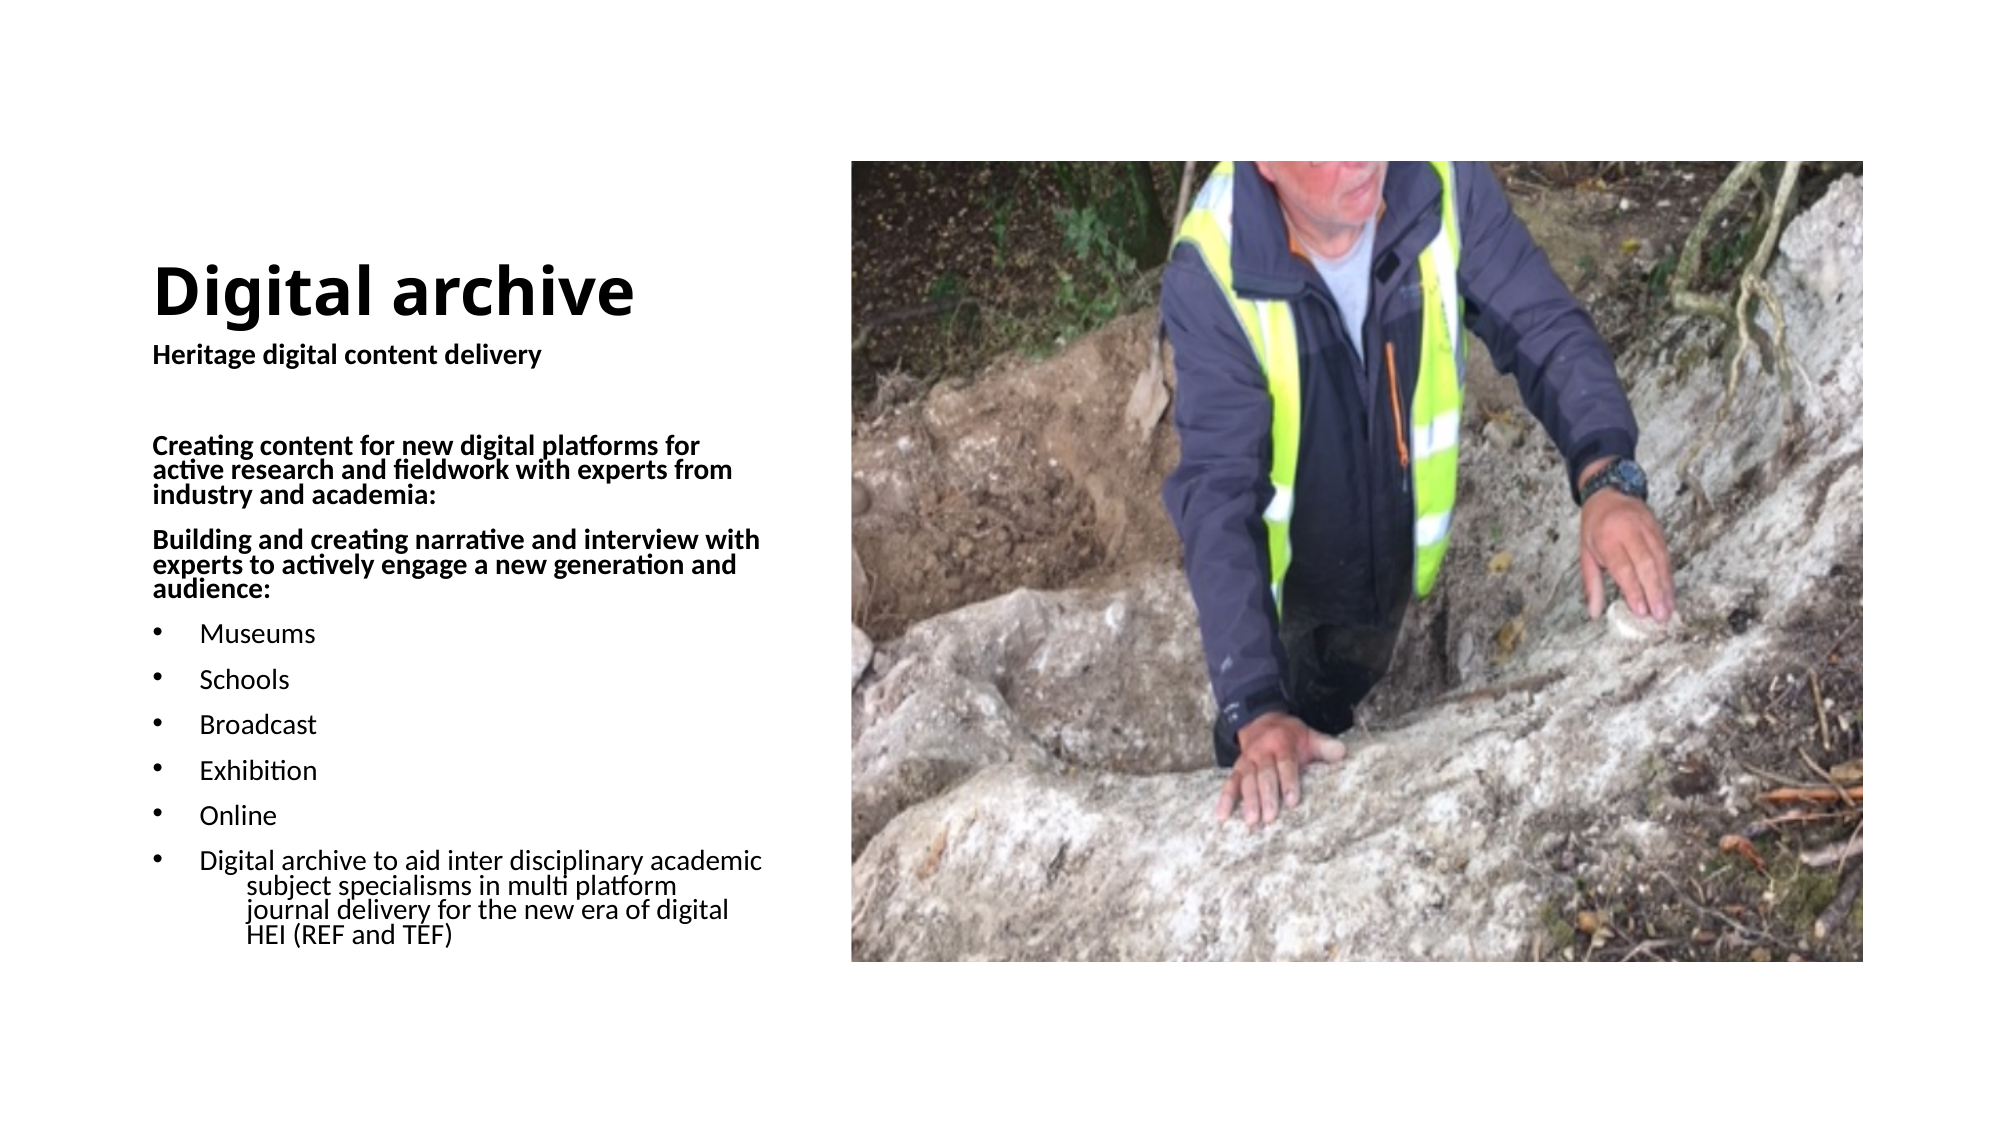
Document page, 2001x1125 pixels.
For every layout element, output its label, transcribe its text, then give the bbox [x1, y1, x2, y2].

picture [850, 161, 1863, 962]
list Heritage digital content delivery Creating content for new digital platforms for active research and fieldwork with experts from industry and academia: Building and creating narrative and interview with experts to actively engage a new generation and audience: Museums Schools Broadcast Exhibition Online Digital archive to aid inter disciplinary academic subject specialisms in multi platform journal delivery for the new era of digital HEI (REF and TEF) [137, 337, 783, 963]
title Digital archive [137, 75, 783, 337]
